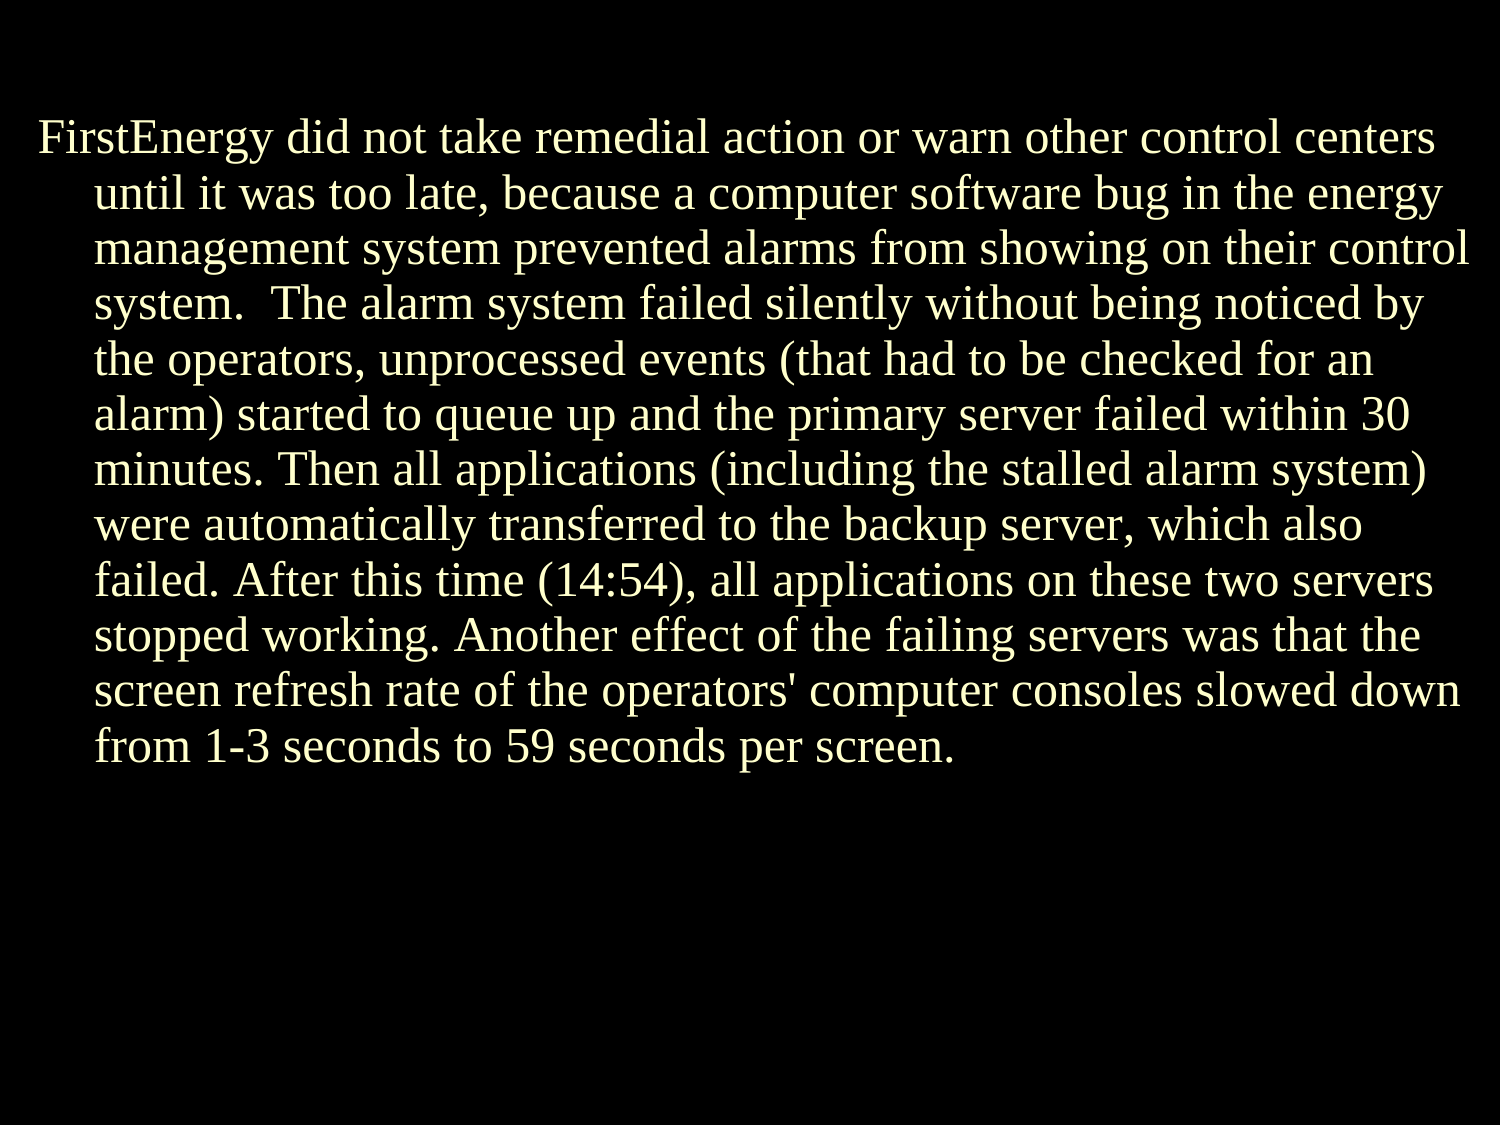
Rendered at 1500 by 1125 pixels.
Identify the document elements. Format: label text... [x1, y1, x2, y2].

list FirstEnergy did not take remedial action or warn other control centers until it was too late, because a computer software bug in the energy management system prevented alarms from showing on their control system. The alarm system failed silently without being noticed by the operators, unprocessed events (that had to be checked for an alarm) started to queue up and the primary server failed within 30 minutes. Then all applications (including the stalled alarm system) were automatically transferred to the backup server, which also failed. After this time (14:54), all applications on these two servers stopped working. Another effect of the failing servers was that the screen refresh rate of the operators' computer consoles slowed down from 1-3 seconds to 59 seconds per screen. [37, 37, 1497, 1011]
